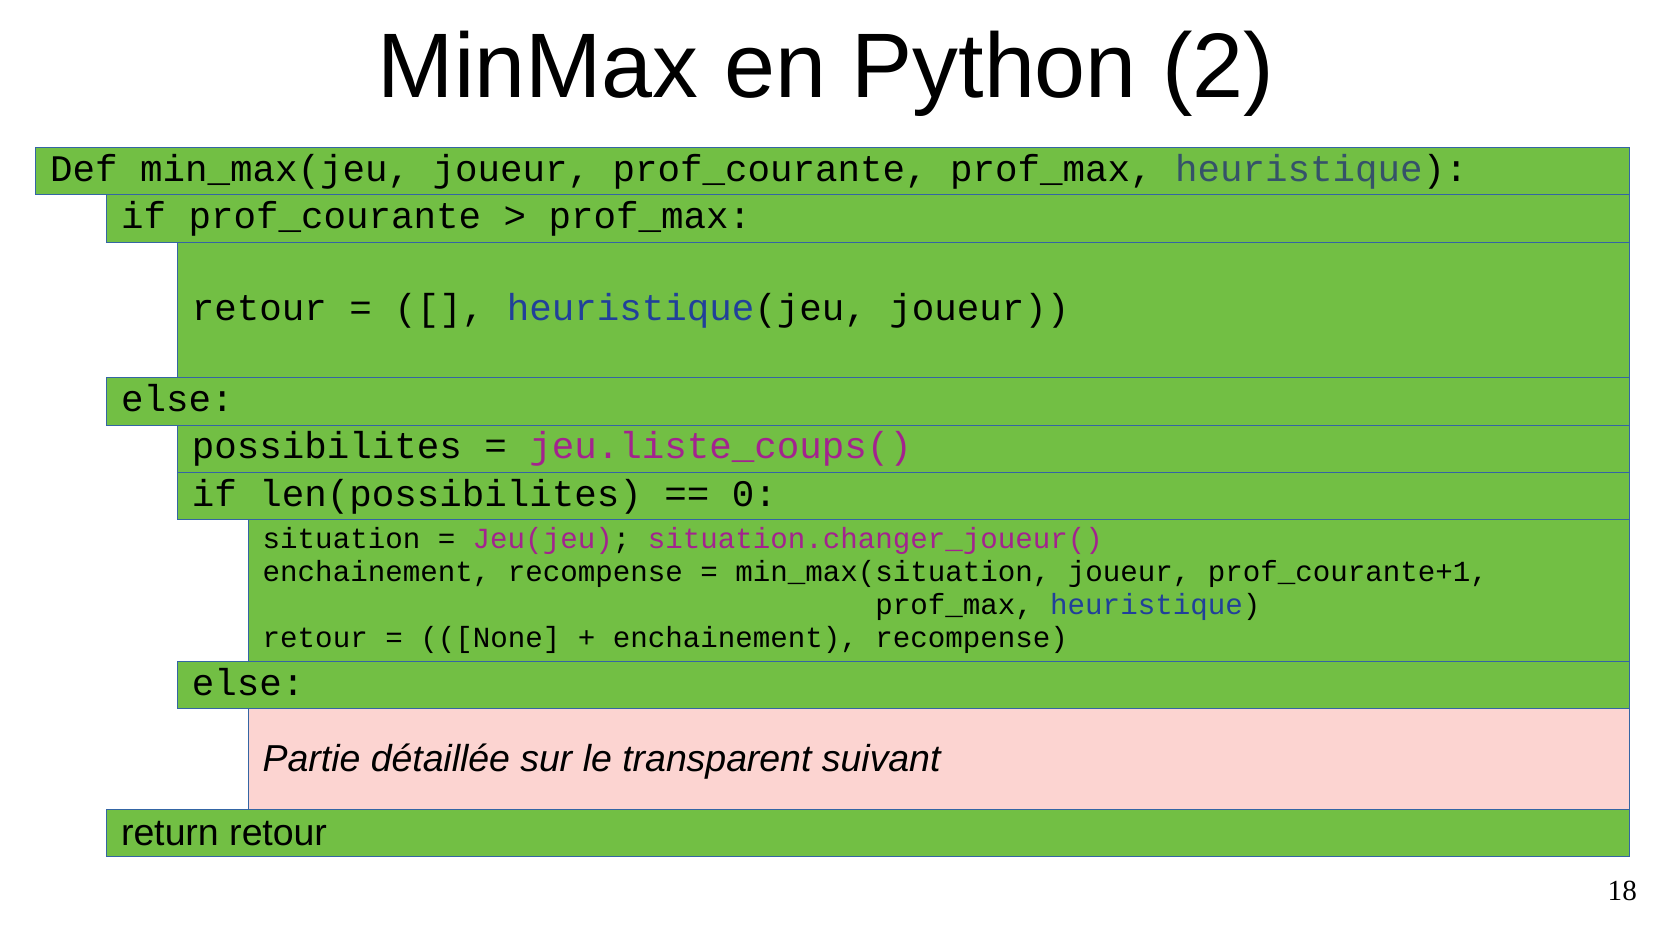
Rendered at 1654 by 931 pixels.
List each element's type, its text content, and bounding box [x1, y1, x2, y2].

text_box Partie détaillée sur le transparent suivant [248, 708, 1630, 809]
text_box else: [106, 377, 1630, 426]
text_box if len(possibilites) == 0: [177, 472, 1630, 520]
text_box possibilites = jeu.liste_coups() [177, 425, 1630, 472]
text_box else: [177, 661, 1630, 709]
text_box return retour [106, 809, 1630, 857]
title MinMax en Python (2) [82, 14, 1571, 118]
text_box if prof_courante > prof_max: [106, 194, 1630, 243]
text_box retour = ([], heuristique(jeu, joueur)) [177, 242, 1630, 377]
text_box Def min_max(jeu, joueur, prof_courante, prof_max, heuristique): [35, 147, 1630, 195]
text_box situation = Jeu(jeu); situation.changer_joueur() enchainement, recompense = min_max(situation, joueur, prof_courante+1, prof_max, heuristique) retour = (([None] + enchainement), recompense) [248, 519, 1630, 661]
